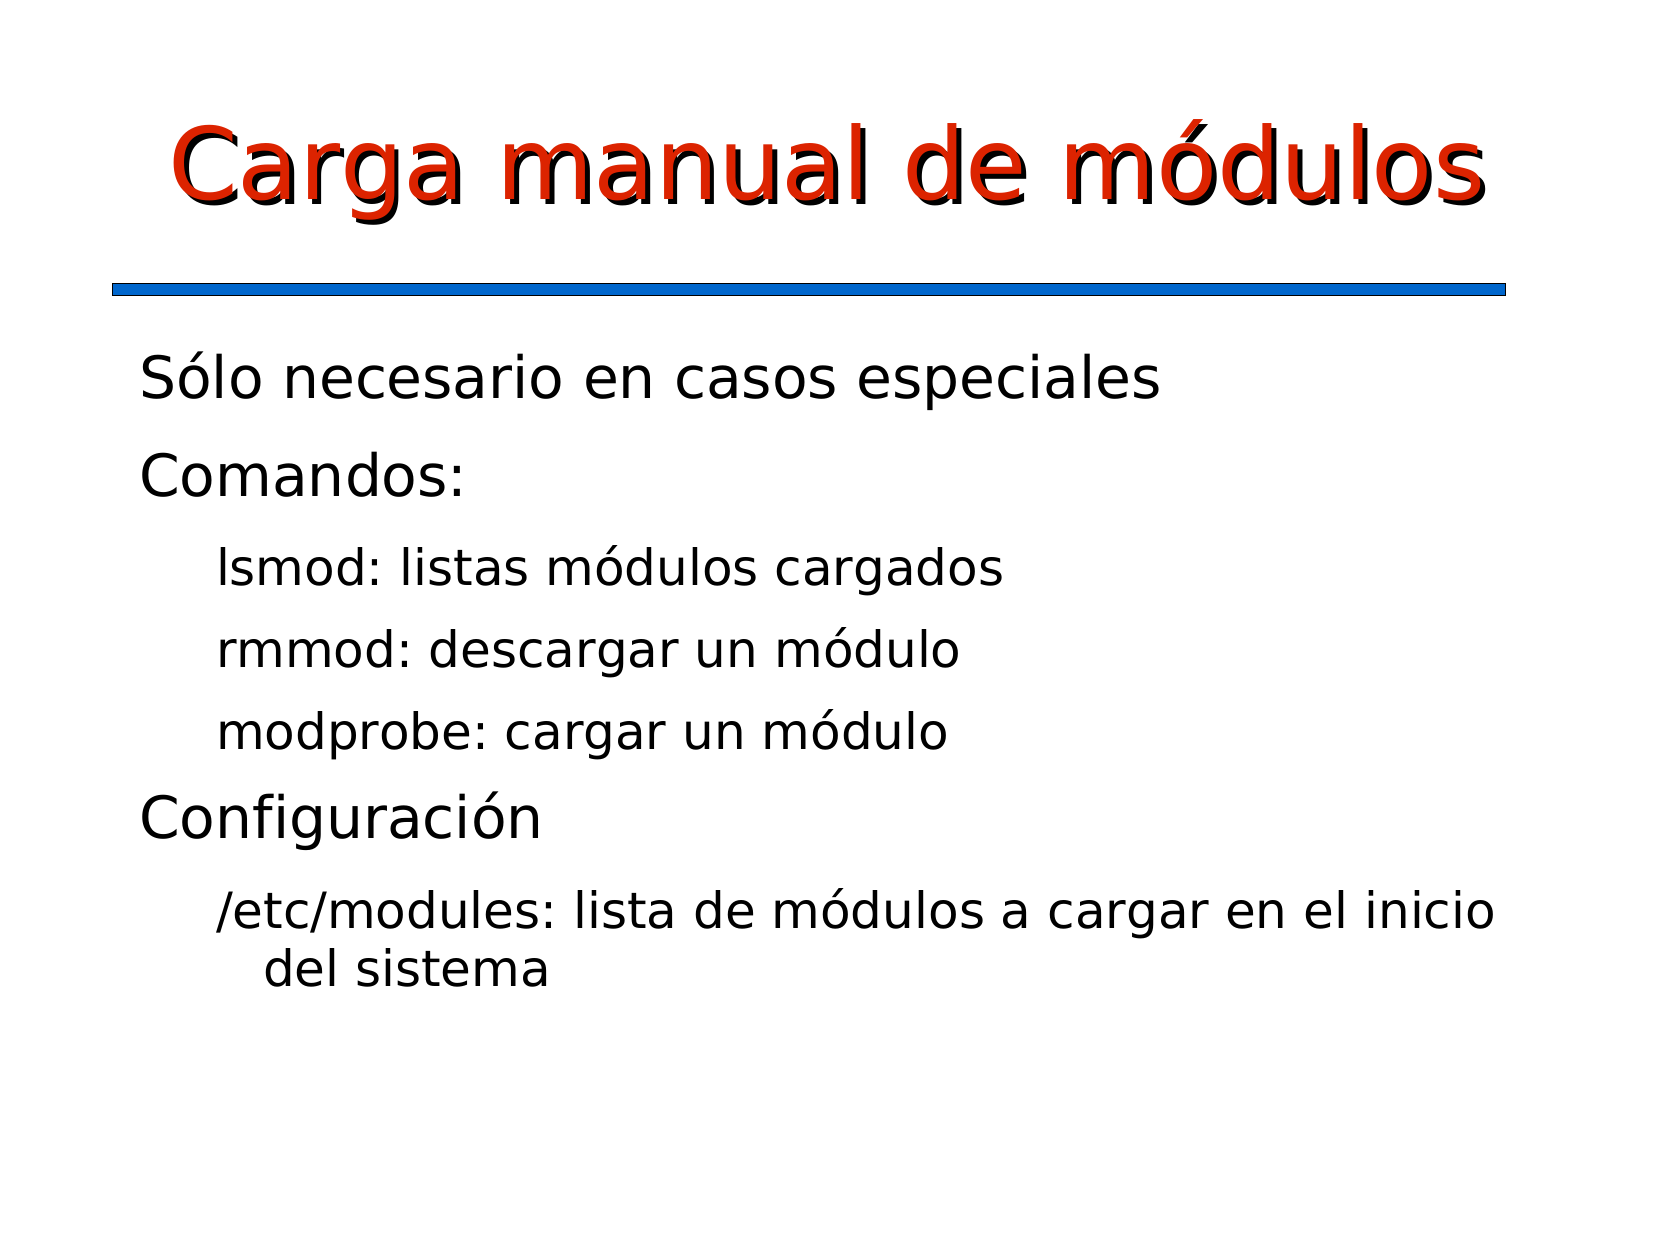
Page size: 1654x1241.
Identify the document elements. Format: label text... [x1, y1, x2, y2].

list Sólo necesario en casos especiales Comandos: lsmod: listas módulos cargados rmmod: descargar un módulo modprobe: cargar un módulo Configuración /etc/modules: lista de módulos a cargar en el inicio del sistema [121, 344, 1534, 1127]
title Carga manual de módulos [121, 61, 1534, 269]
